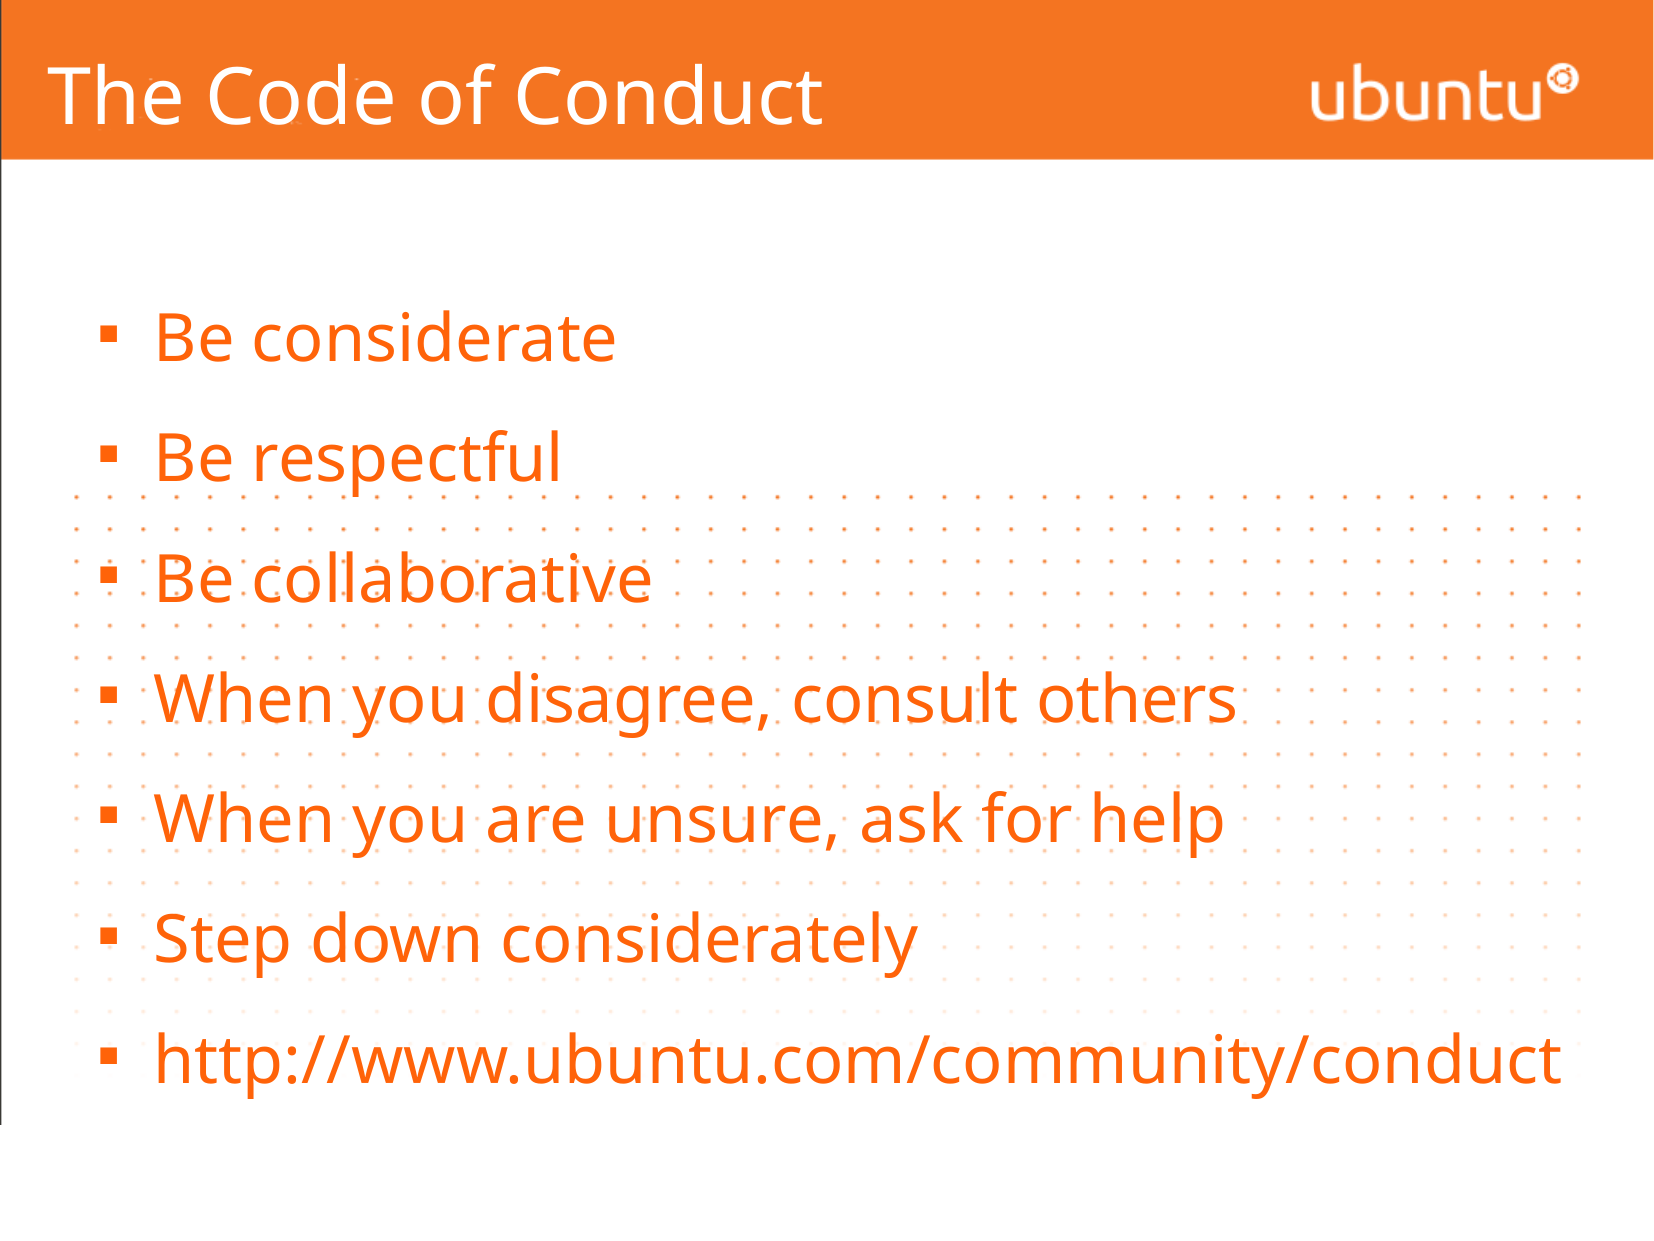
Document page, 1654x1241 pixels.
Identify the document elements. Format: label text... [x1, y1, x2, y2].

list Be considerate Be respectful Be collaborative When you disagree, consult others When you are unsure, ask for help Step down considerately http://www.ubuntu.com/community/conduct [82, 290, 1571, 1109]
picture [0, 0, 1654, 1125]
title The Code of Conduct [47, 29, 1276, 158]
